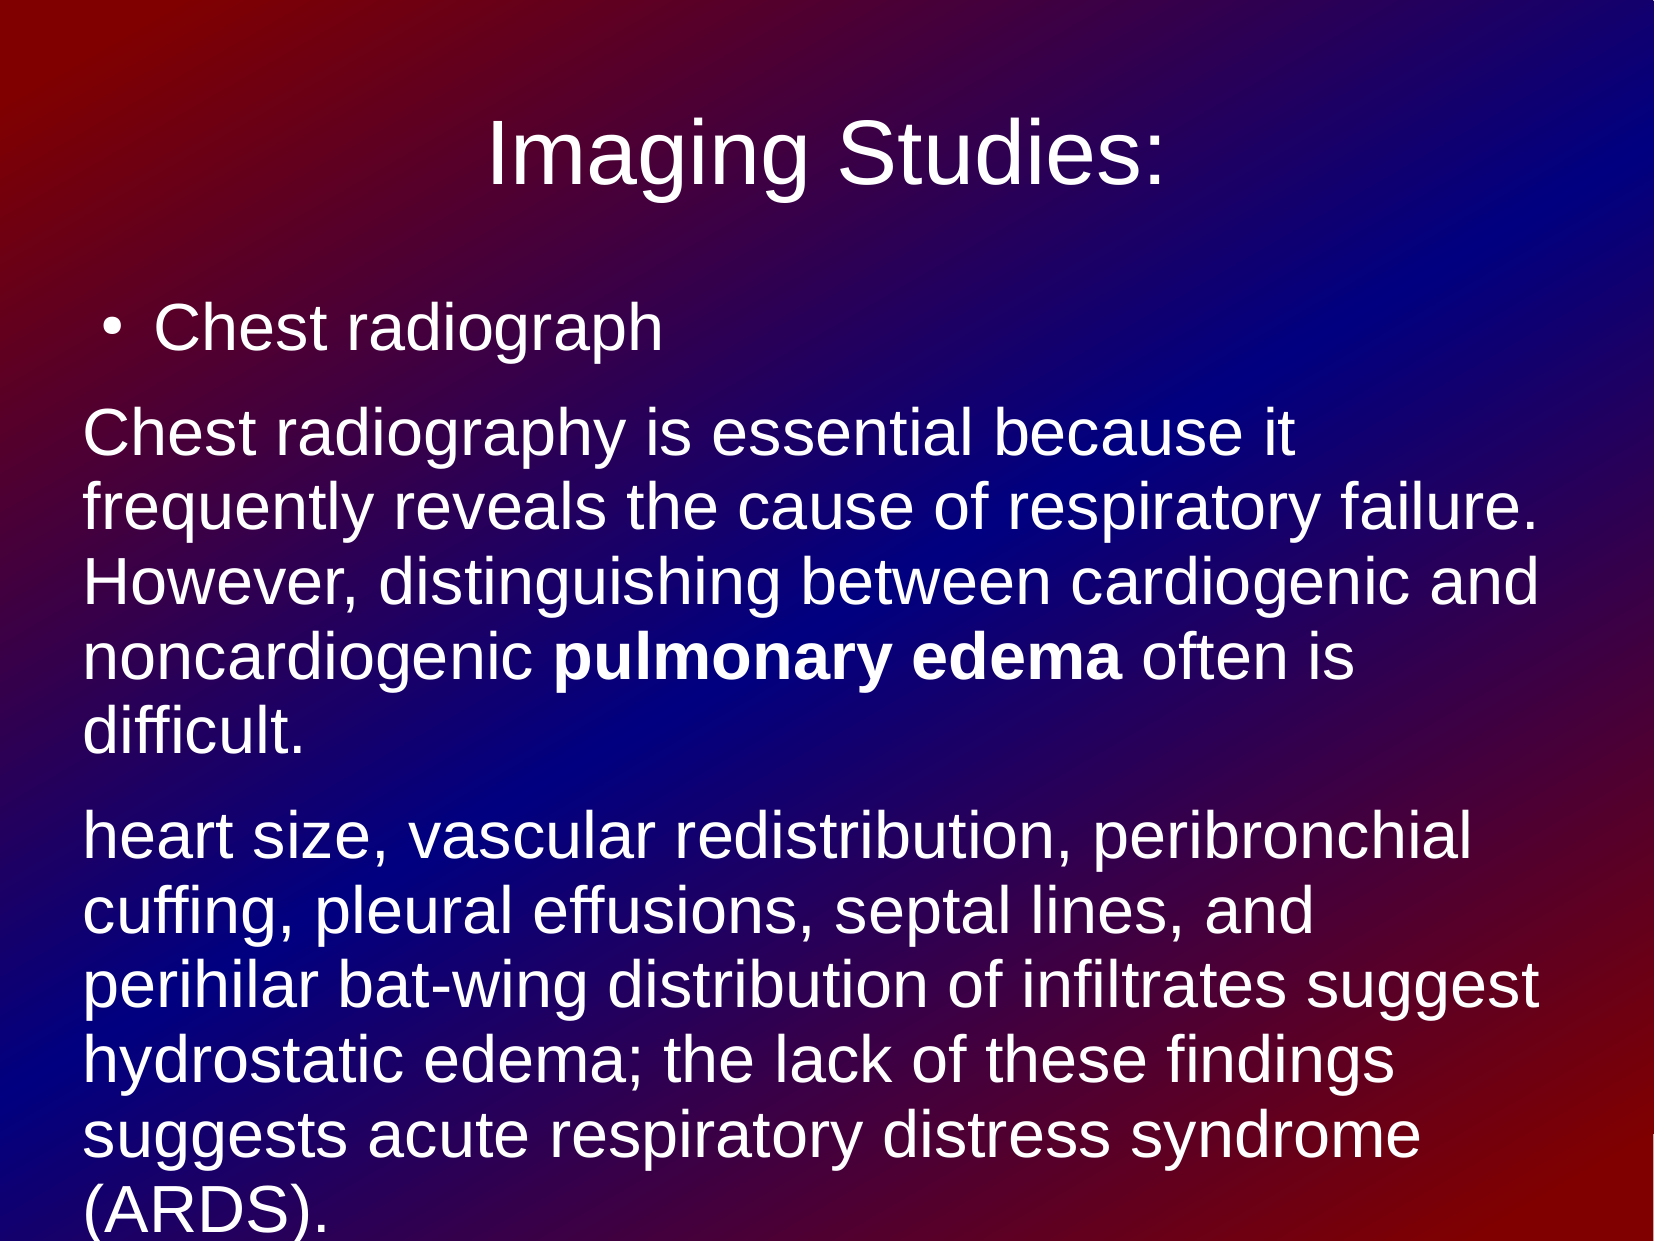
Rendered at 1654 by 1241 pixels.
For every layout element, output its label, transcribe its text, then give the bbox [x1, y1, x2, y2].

title Imaging Studies: [82, 56, 1571, 250]
list Chest radiograph Chest radiography is essential because it frequently reveals the cause of respiratory failure. However, distinguishing between cardiogenic and noncardiogenic pulmonary edema often is difficult. heart size, vascular redistribution, peribronchial cuffing, pleural effusions, septal lines, and perihilar bat-wing distribution of infiltrates suggest hydrostatic edema; the lack of these findings suggests acute respiratory distress syndrome (ARDS). [82, 290, 1571, 1241]
